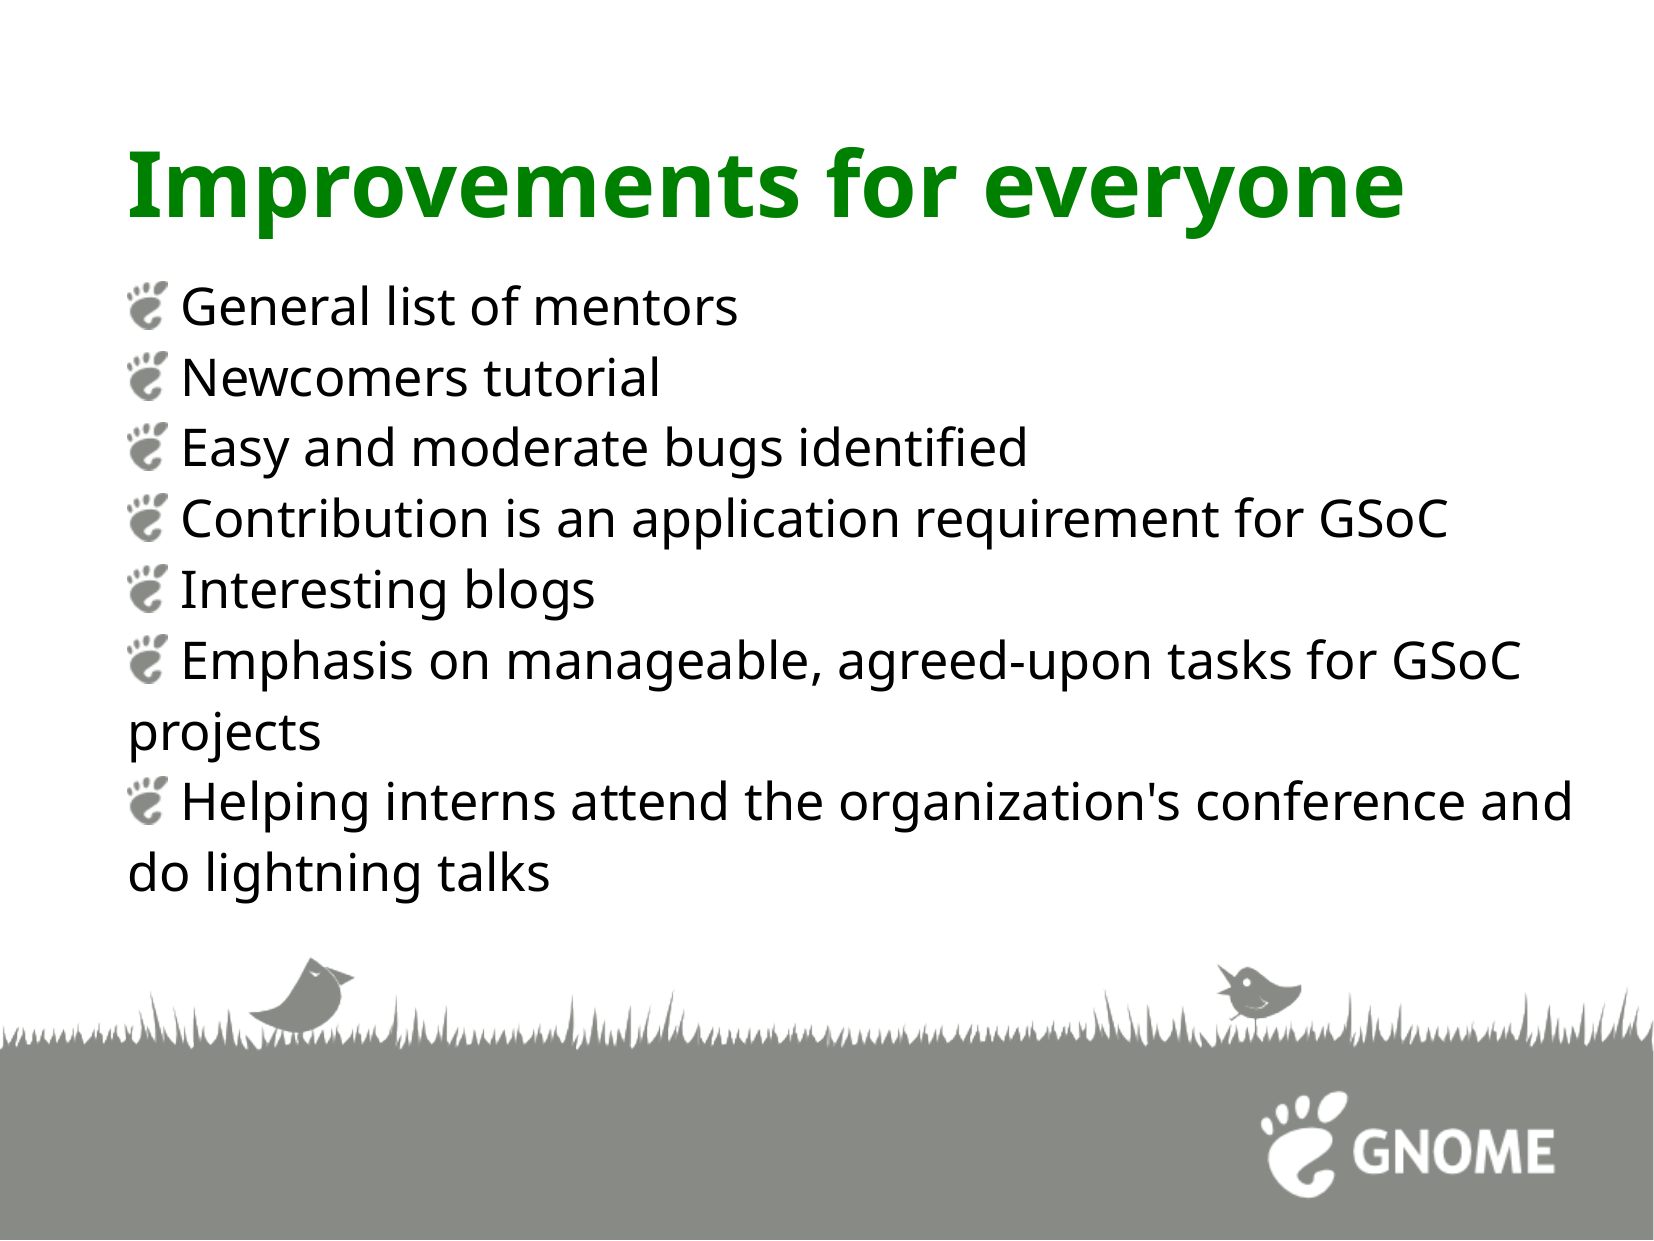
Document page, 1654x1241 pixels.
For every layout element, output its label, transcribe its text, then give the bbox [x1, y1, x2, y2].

text_box General list of mentors Newcomers tutorial Easy and moderate bugs identified Contribution is an application requirement for GSoC Interesting blogs Emphasis on manageable, agreed-upon tasks for GSoC projects Helping interns attend the organization's conference and do lightning talks [112, 262, 1654, 1201]
picture [0, 0, 1654, 1241]
text_box Improvements for everyone [112, 112, 1654, 251]
